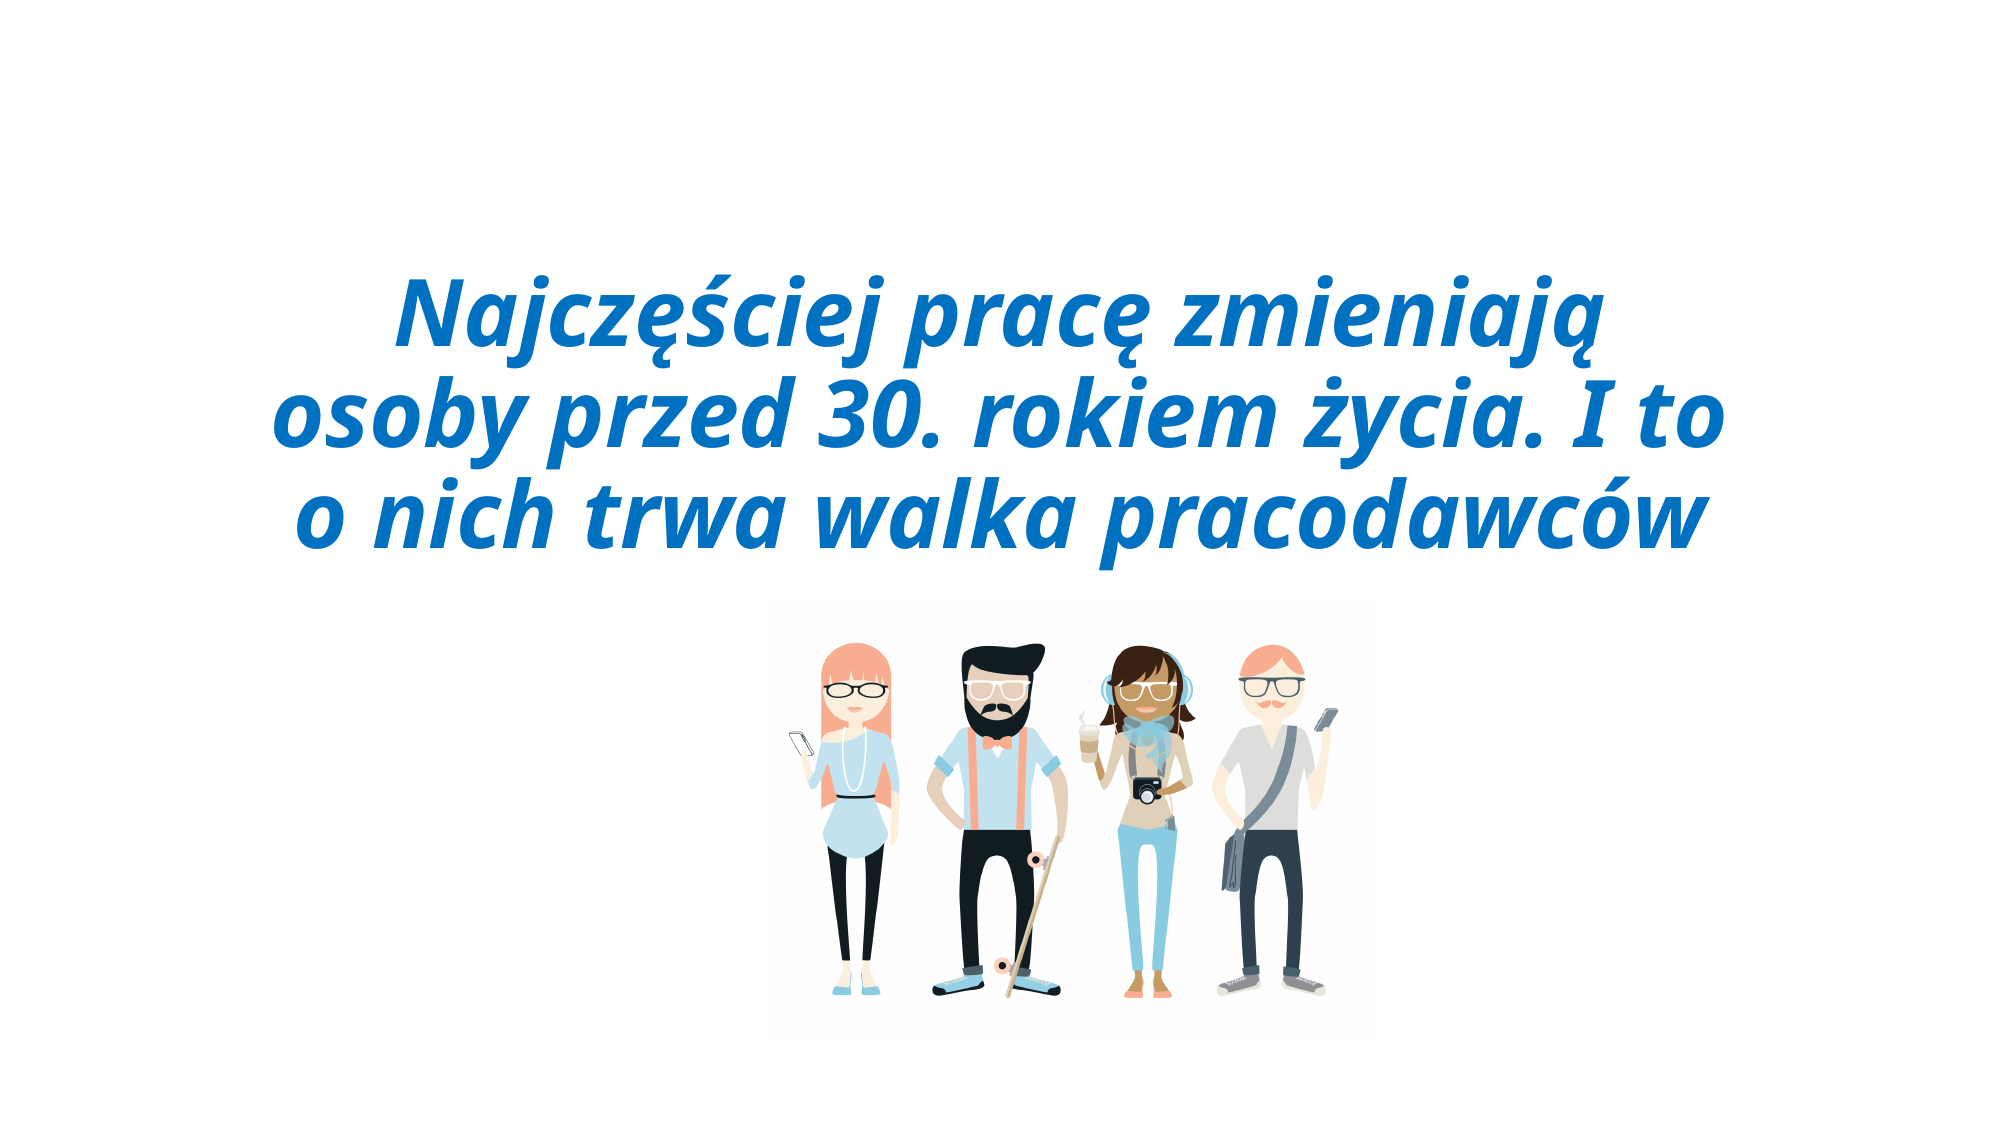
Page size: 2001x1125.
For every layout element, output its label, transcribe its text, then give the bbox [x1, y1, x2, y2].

picture [764, 598, 1376, 1042]
title Najczęściej pracę zmieniają osoby przed 30. rokiem życia. I to o nich trwa walka pracodawców [249, 184, 1750, 576]
